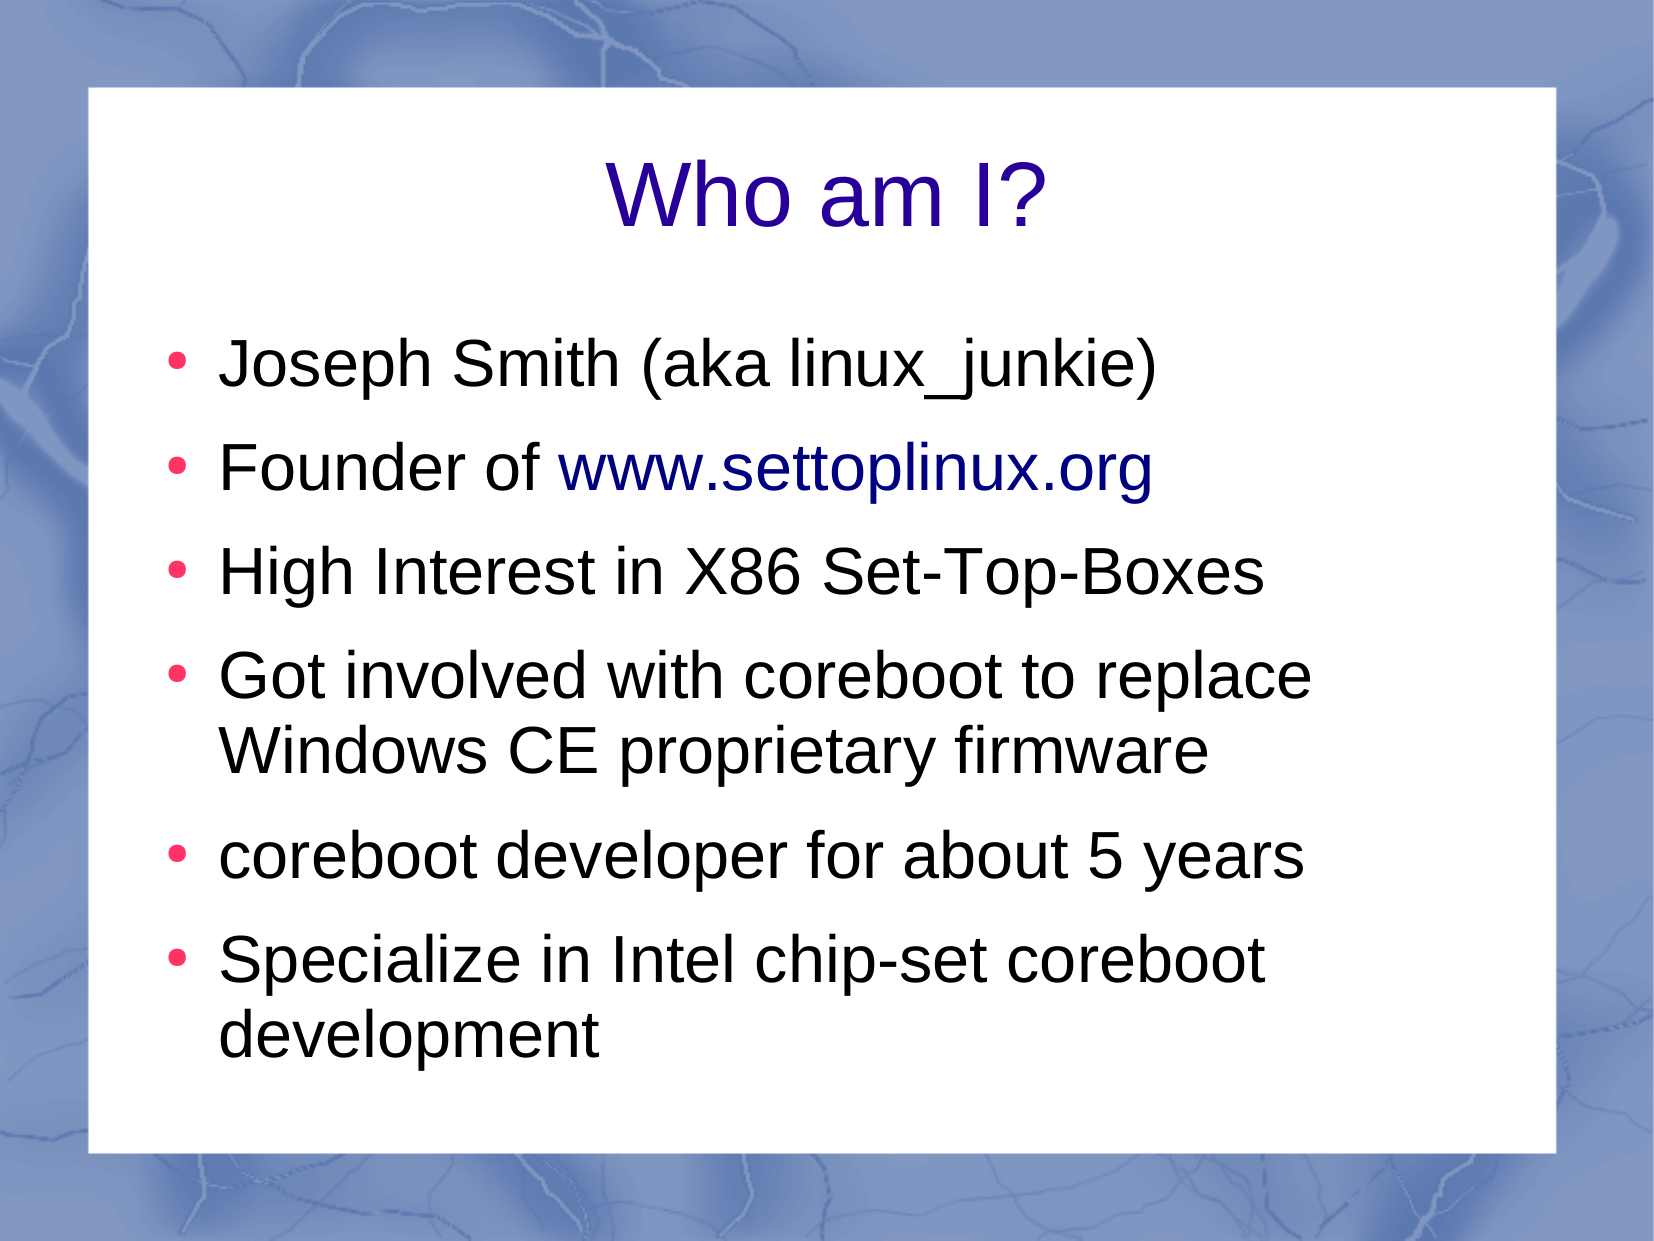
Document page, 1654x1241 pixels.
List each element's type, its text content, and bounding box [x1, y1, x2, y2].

title Who am I? [118, 90, 1536, 298]
list Joseph Smith (aka linux_junkie) Founder of www.settoplinux.org High Interest in X86 Set-Top-Boxes Got involved with coreboot to replace Windows CE proprietary firmware coreboot developer for about 5 years Specialize in Intel chip-set coreboot development [147, 325, 1506, 1072]
picture [0, 0, 1654, 1241]
